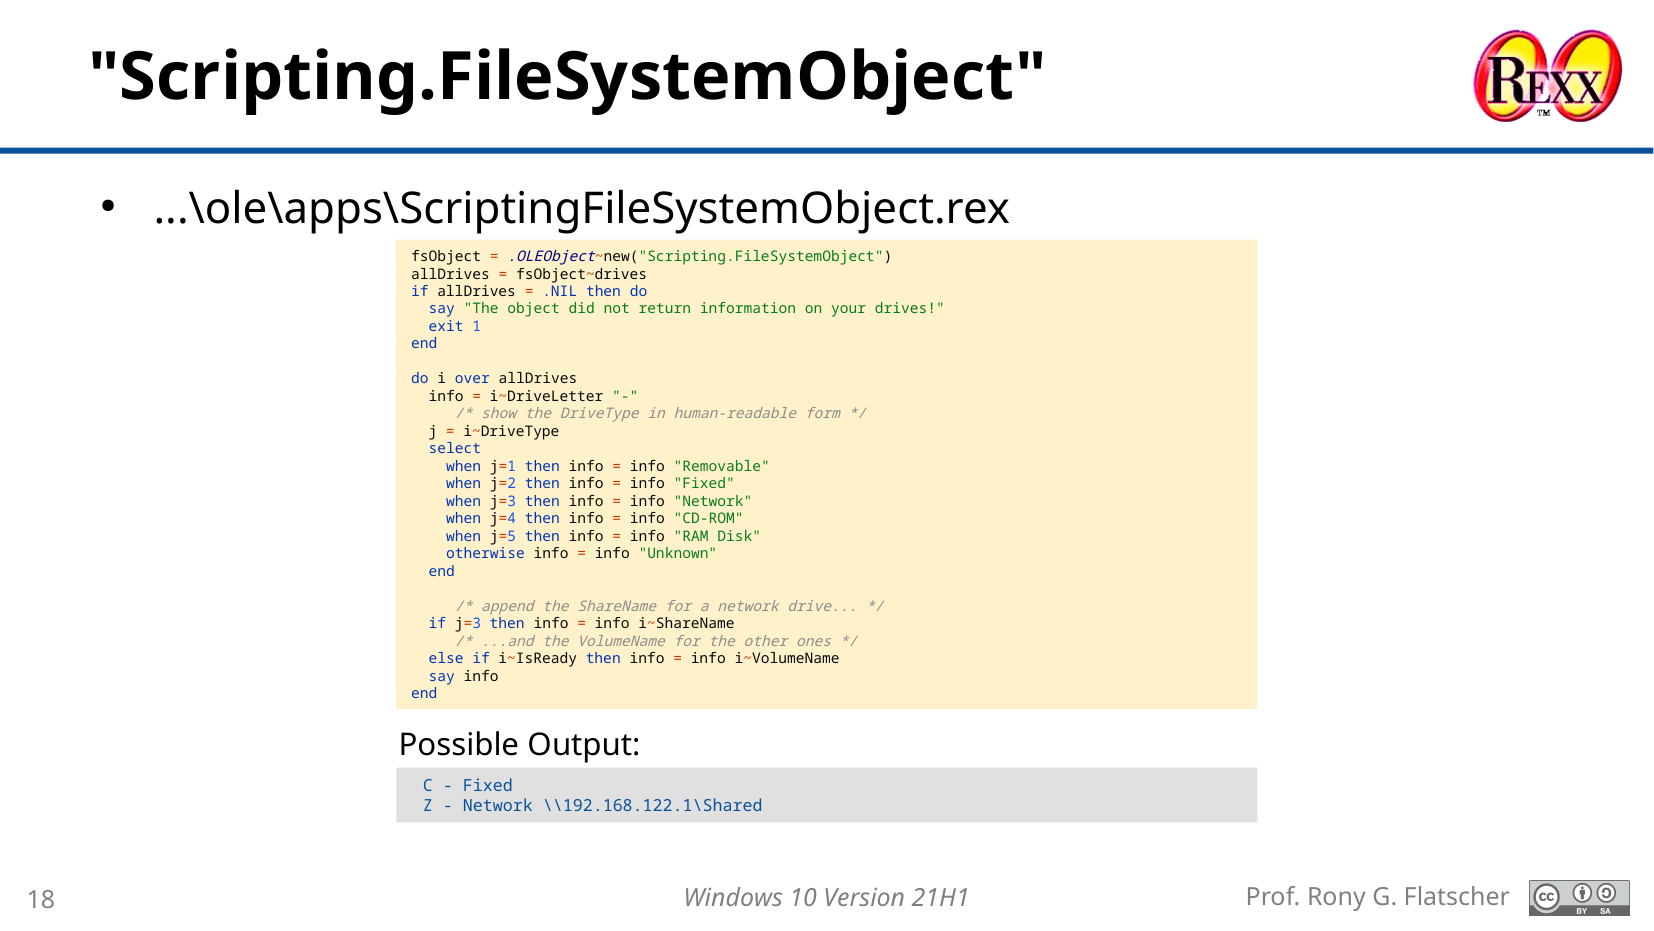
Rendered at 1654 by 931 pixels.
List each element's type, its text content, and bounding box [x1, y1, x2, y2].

text_box fsObject = .OLEObject~new("Scripting.FileSystemObject") allDrives = fsObject~drives if allDrives = .NIL then do say "The object did not return information on your drives!" exit 1 end do i over allDrives info = i~DriveLetter "-" /* show the DriveType in human-readable form */ j = i~DriveType select when j=1 then info = info "Removable" when j=2 then info = info "Fixed" when j=3 then info = info "Network" when j=4 then info = info "CD-ROM" when j=5 then info = info "RAM Disk" otherwise info = info "Unknown" end /* append the ShareName for a network drive... */ if j=3 then info = info i~ShareName /* ...and the VolumeName for the other ones */ else if i~IsReady then info = info i~VolumeName say info end [396, 239, 1258, 709]
text_box Windows 10 Version 21H1 [0, 874, 1654, 922]
title "Scripting.FileSystemObject" [29, 0, 1654, 148]
text_box C - Fixed Z - Network \\192.168.122.1\Shared [396, 771, 1258, 823]
text_box Possible Output: [383, 714, 1564, 771]
list ...\ole\apps\ScriptingFileSystemObject.rex [82, 177, 1571, 857]
